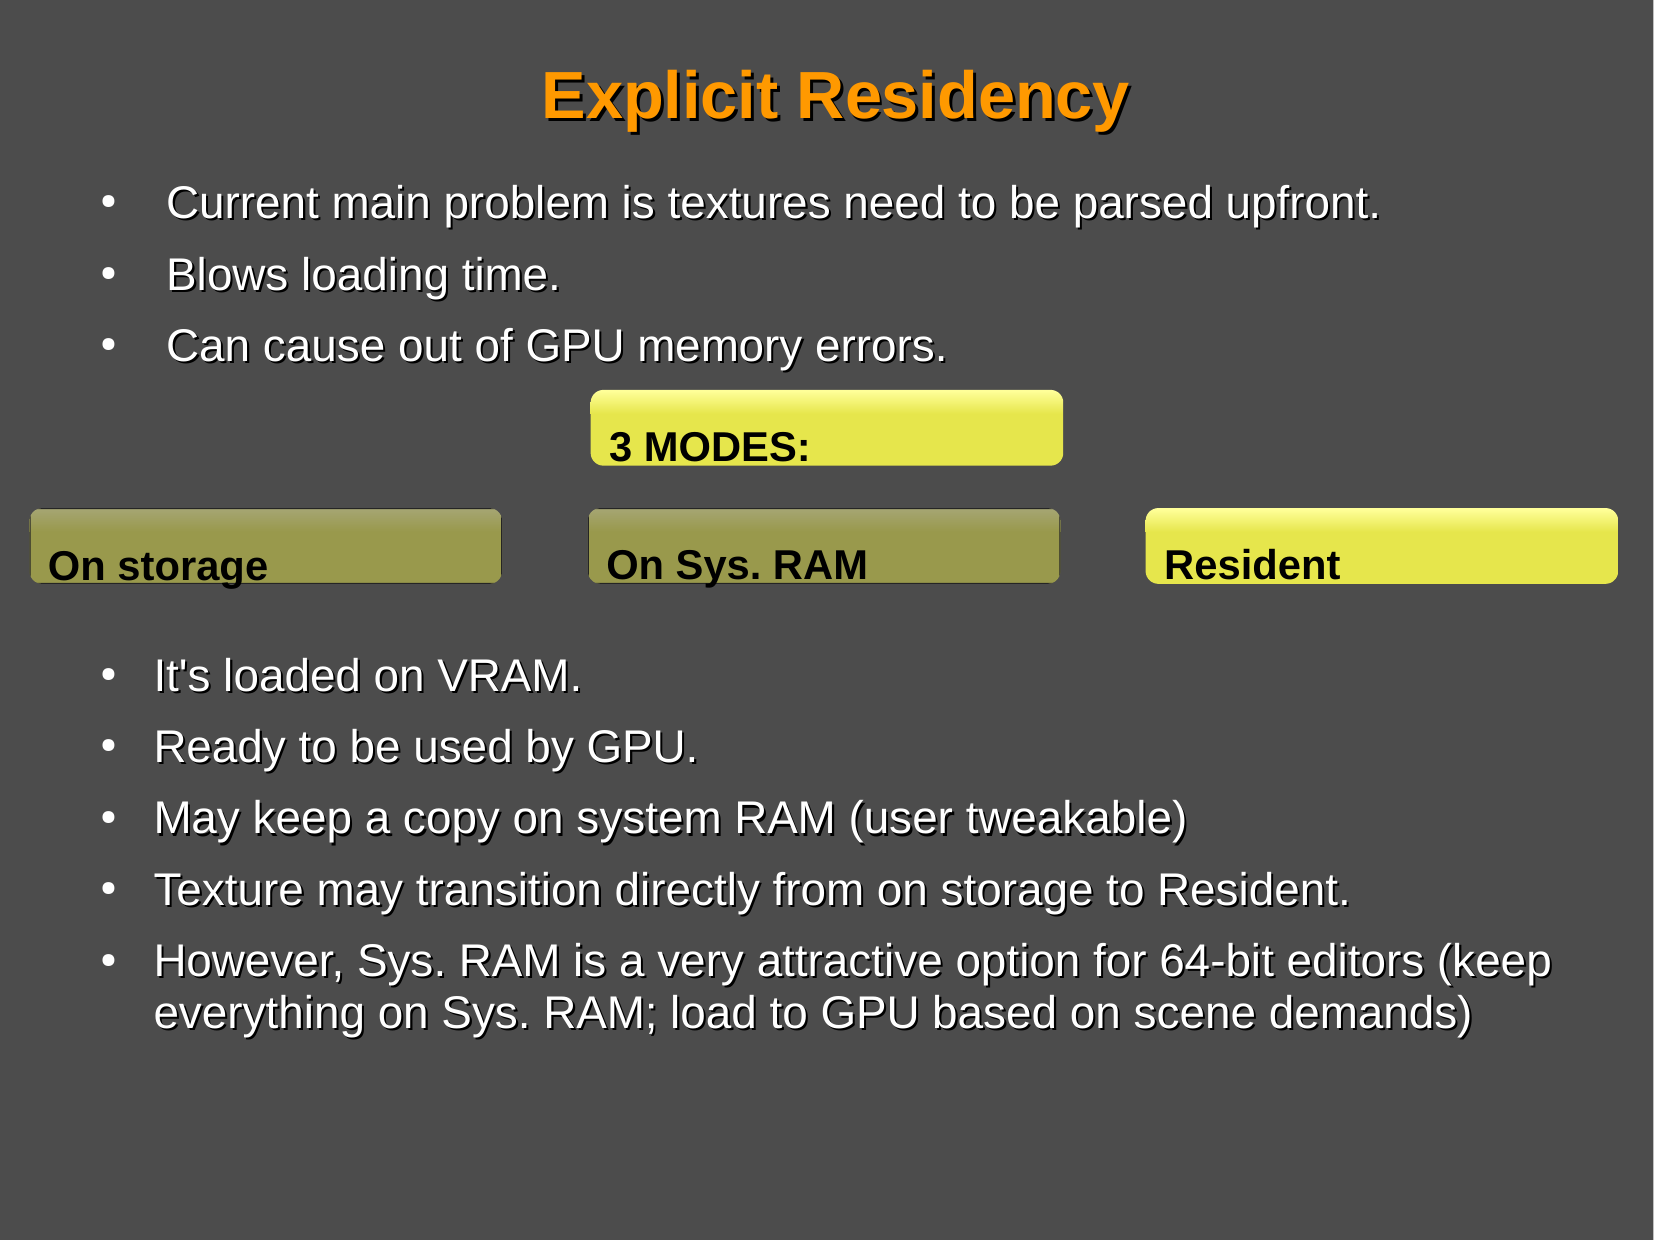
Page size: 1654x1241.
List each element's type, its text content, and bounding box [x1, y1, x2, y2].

list It's loaded on VRAM. Ready to be used by GPU. May keep a copy on system RAM (user tweakable) Texture may transition directly from on storage to Resident. However, Sys. RAM is a very attractive option for 64-bit editors (keep everything on Sys. RAM; load to GPU based on scene demands) [82, 649, 1571, 1217]
title Explicit Residency [82, 44, 1571, 147]
text_box 3 MODES: [590, 389, 1064, 466]
text_box On Sys. RAM [587, 508, 1061, 584]
text_box Resident [1145, 508, 1619, 584]
list Current main problem is textures need to be parsed upfront. Blows loading time. Can cause out of GPU memory errors. [82, 177, 1571, 649]
text_box On storage [29, 508, 503, 584]
